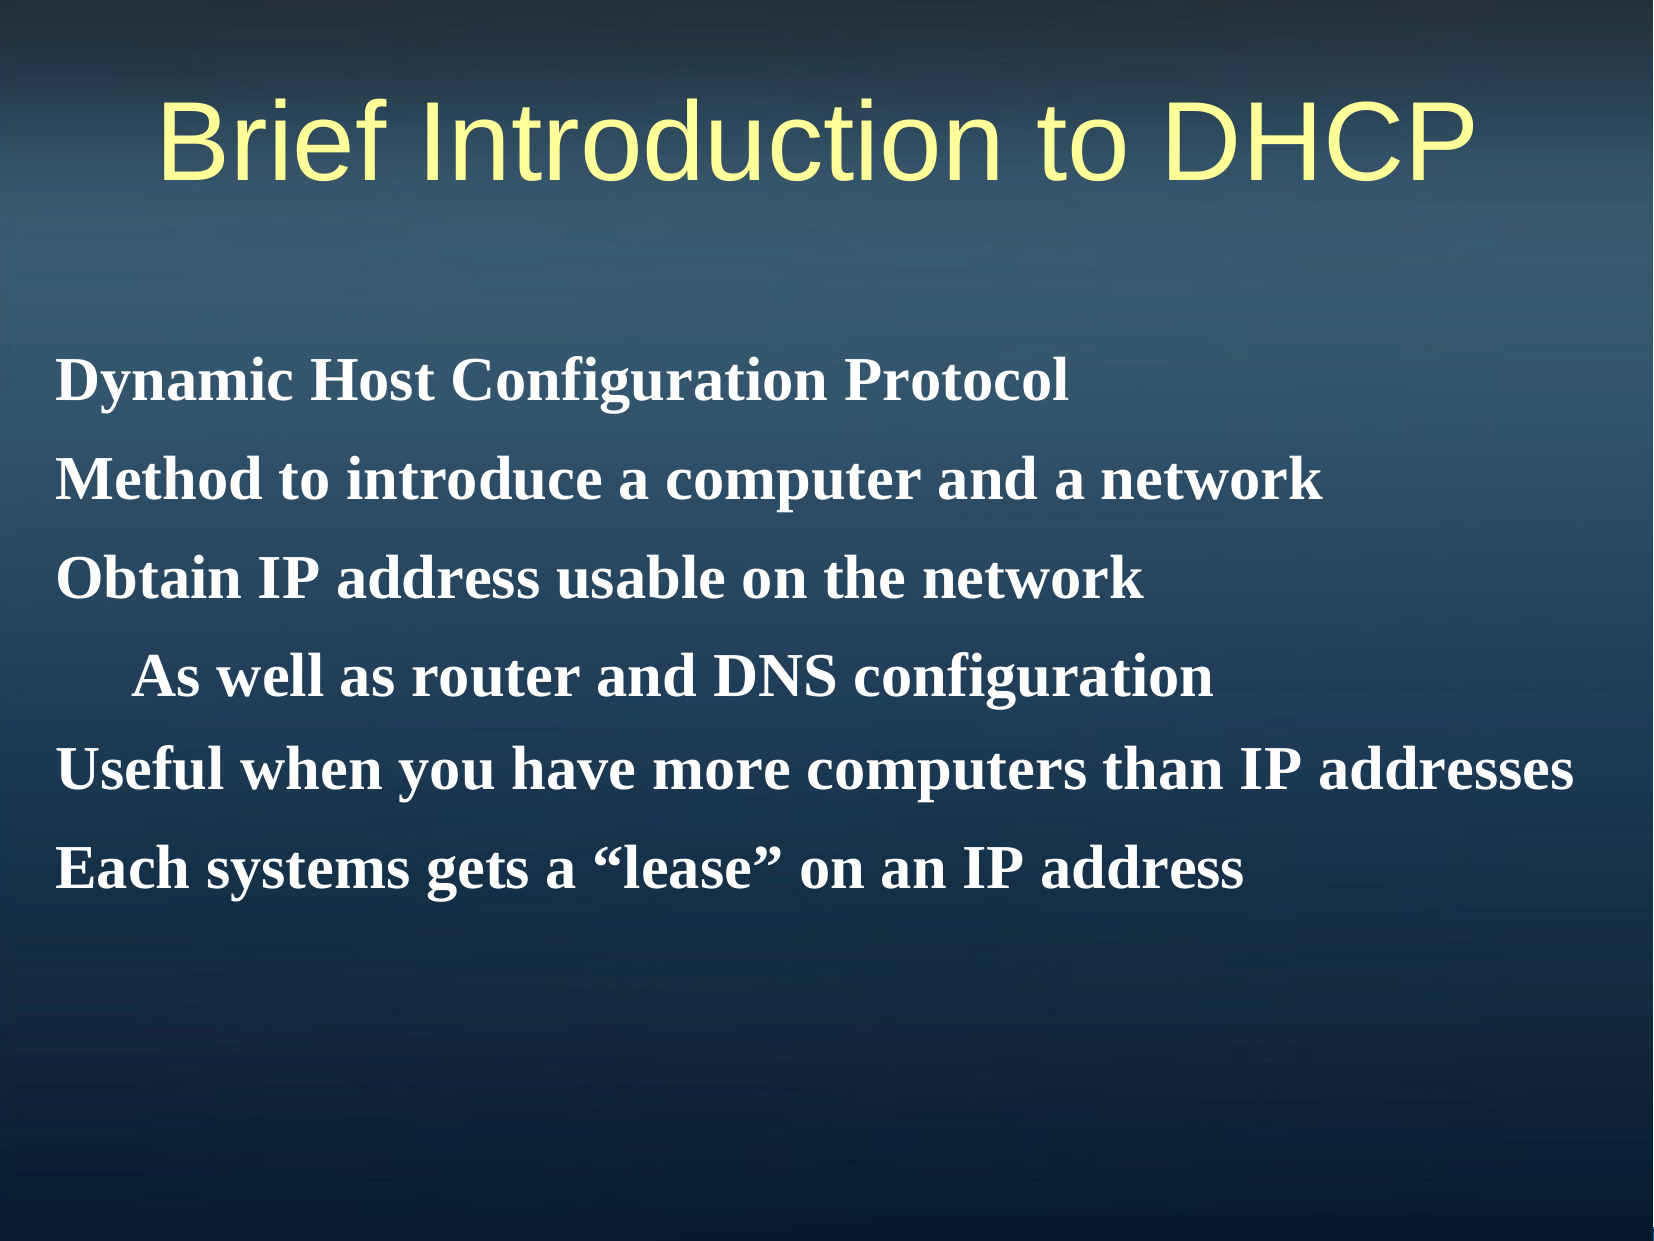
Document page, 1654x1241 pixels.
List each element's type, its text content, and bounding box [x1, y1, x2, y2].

picture [0, 0, 1653, 1241]
title Brief Introduction to DHCP [112, 37, 1525, 245]
list Dynamic Host Configuration Protocol Method to introduce a computer and a network Obtain IP address usable on the network As well as router and DNS configuration Useful when you have more computers than IP addresses Each systems gets a “lease” on an IP address [37, 344, 1653, 1127]
